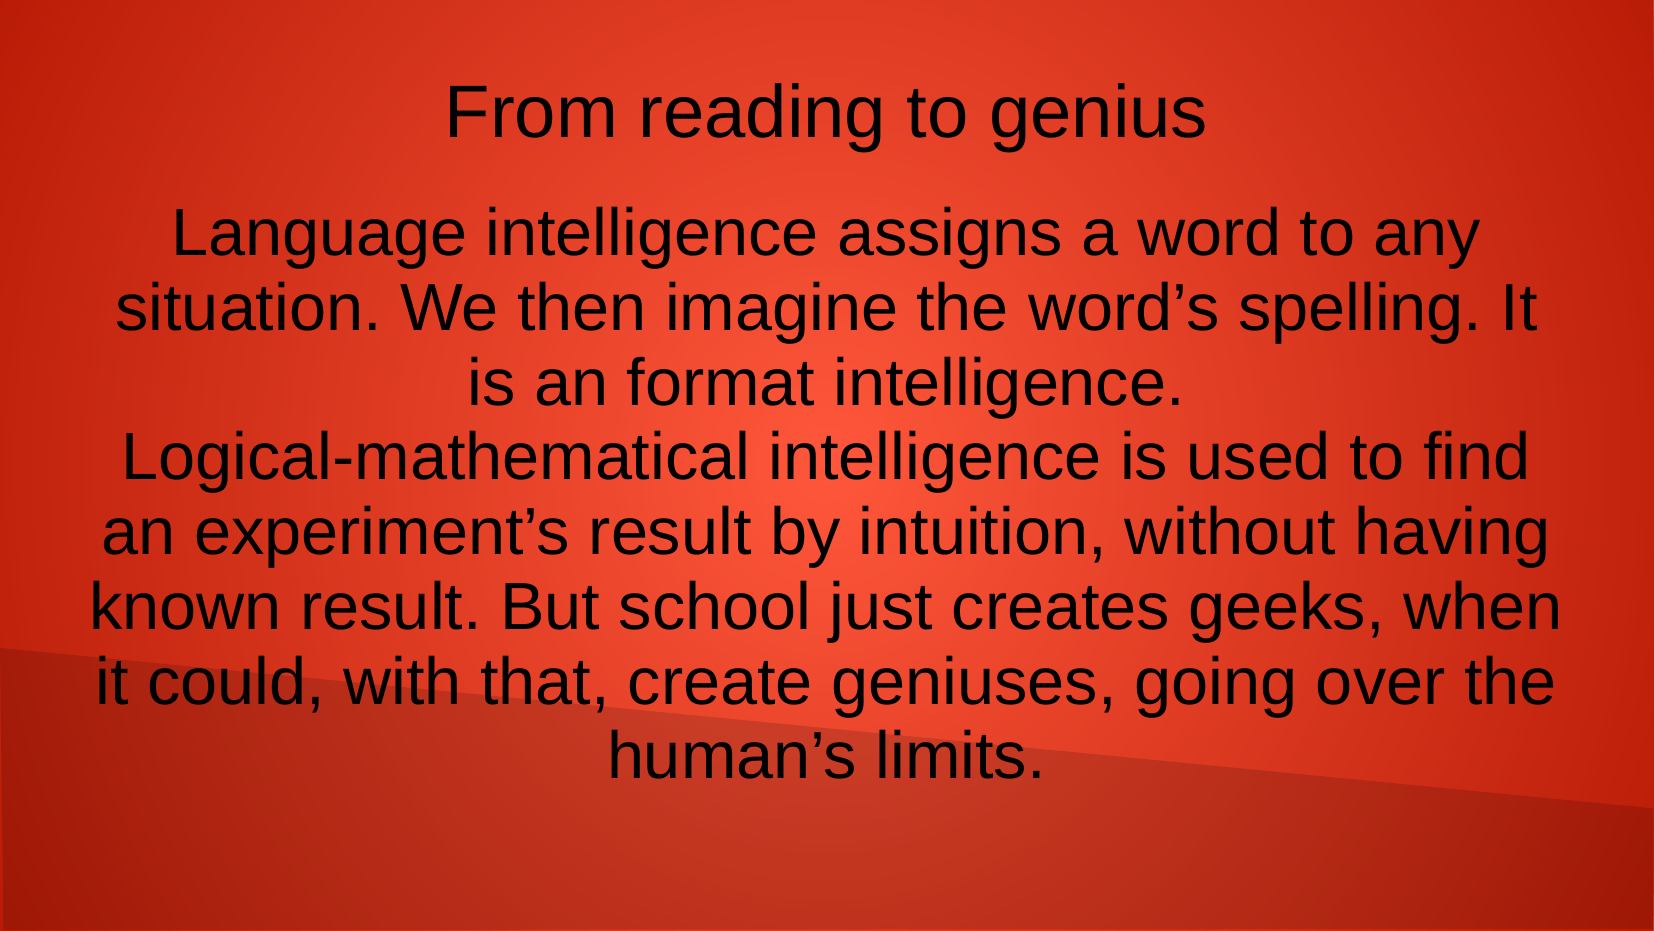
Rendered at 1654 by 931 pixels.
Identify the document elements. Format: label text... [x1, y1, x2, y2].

title From reading to genius [82, 35, 1571, 157]
subtitle Language intelligence assigns a word to any situation. We then imagine the word’s spelling. It is an format intelligence. Logical-mathematical intelligence is used to find an experiment’s result by intuition, without having known result. But school just creates geeks, when it could, with that, create geniuses, going over the human’s limits. [82, 157, 1571, 831]
